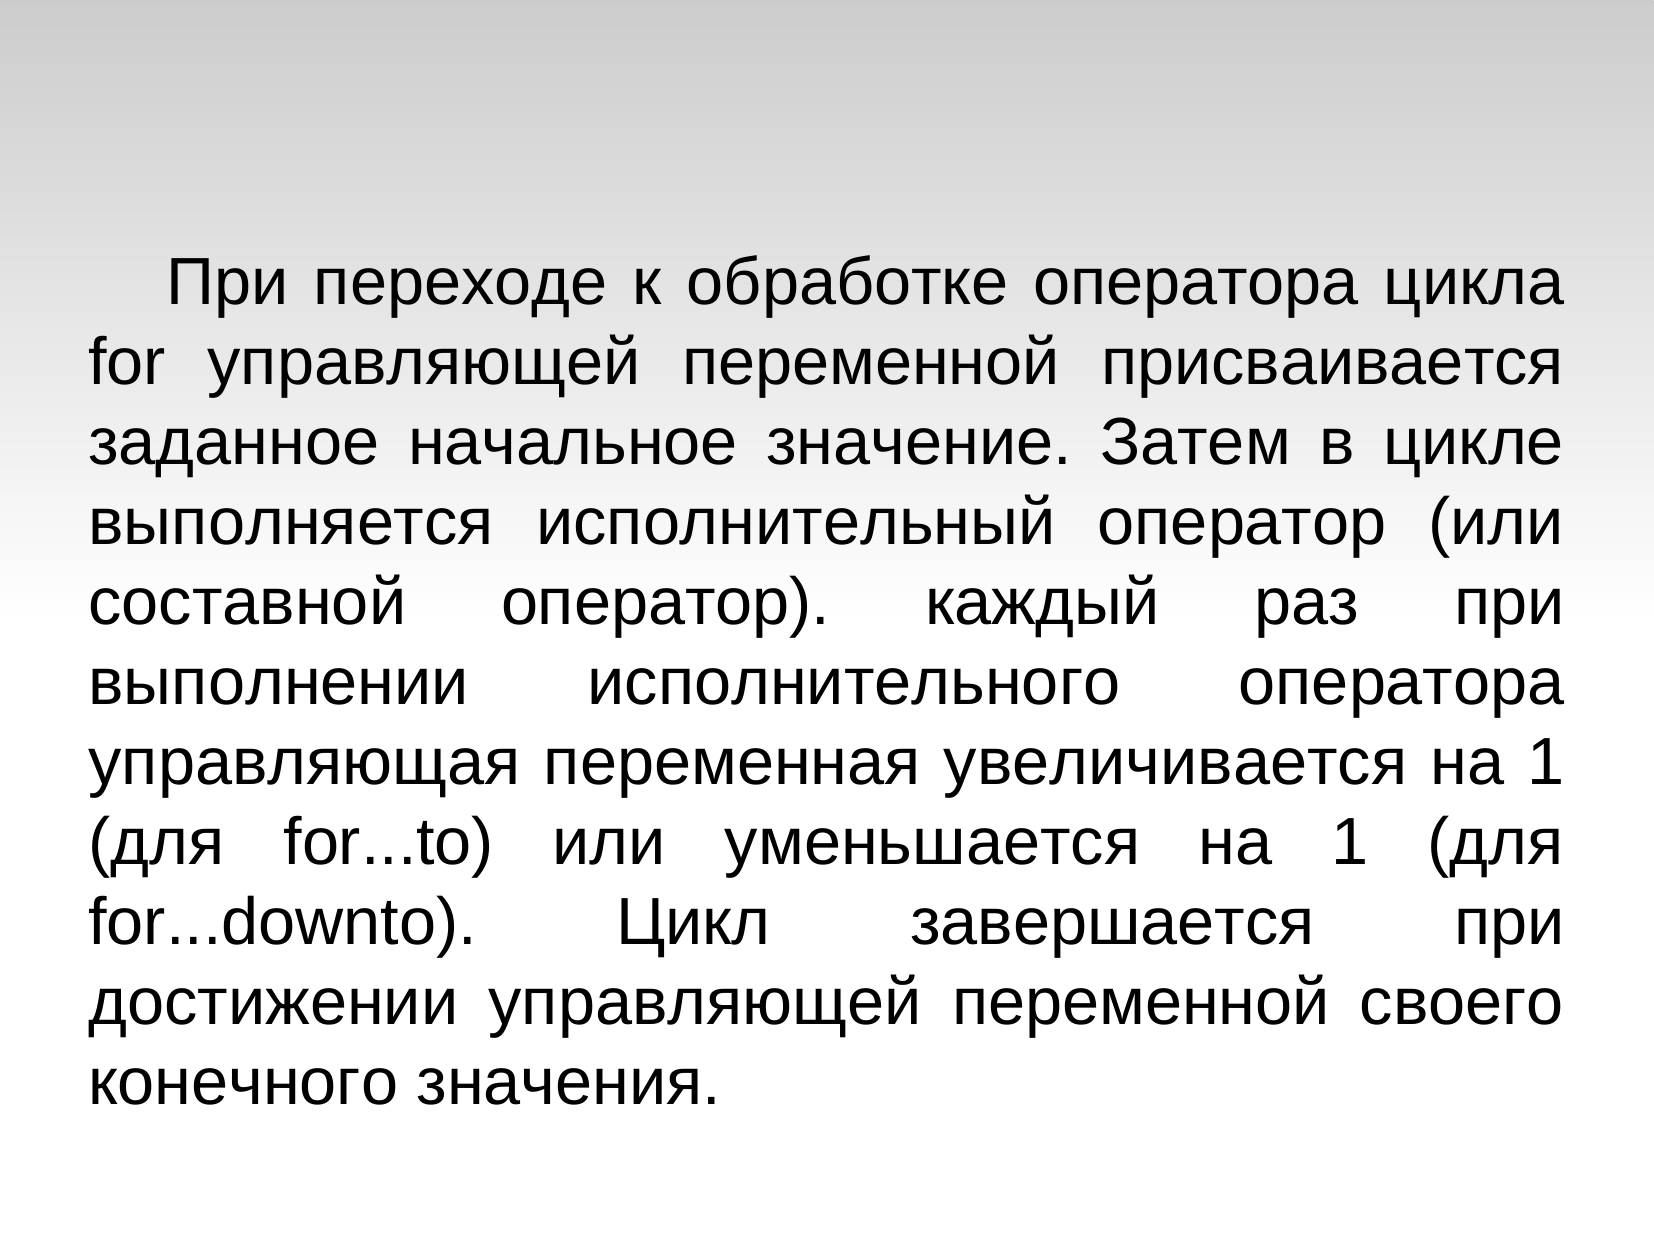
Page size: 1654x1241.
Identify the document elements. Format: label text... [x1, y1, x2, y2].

subtitle При переходе к обработке оператора цикла for управляющей переменной присваивается заданное начальное значение. Затем в цикле выполняется исполнительный оператор (или составной оператор). каждый раз при выполнении исполнительного оператора управляющая переменная увеличивается на 1 (для for...to) или уменьшается на 1 (для for...downto). Цикл завершается при достижении управляющей переменной своего конечного значения. [88, 238, 1577, 1061]
